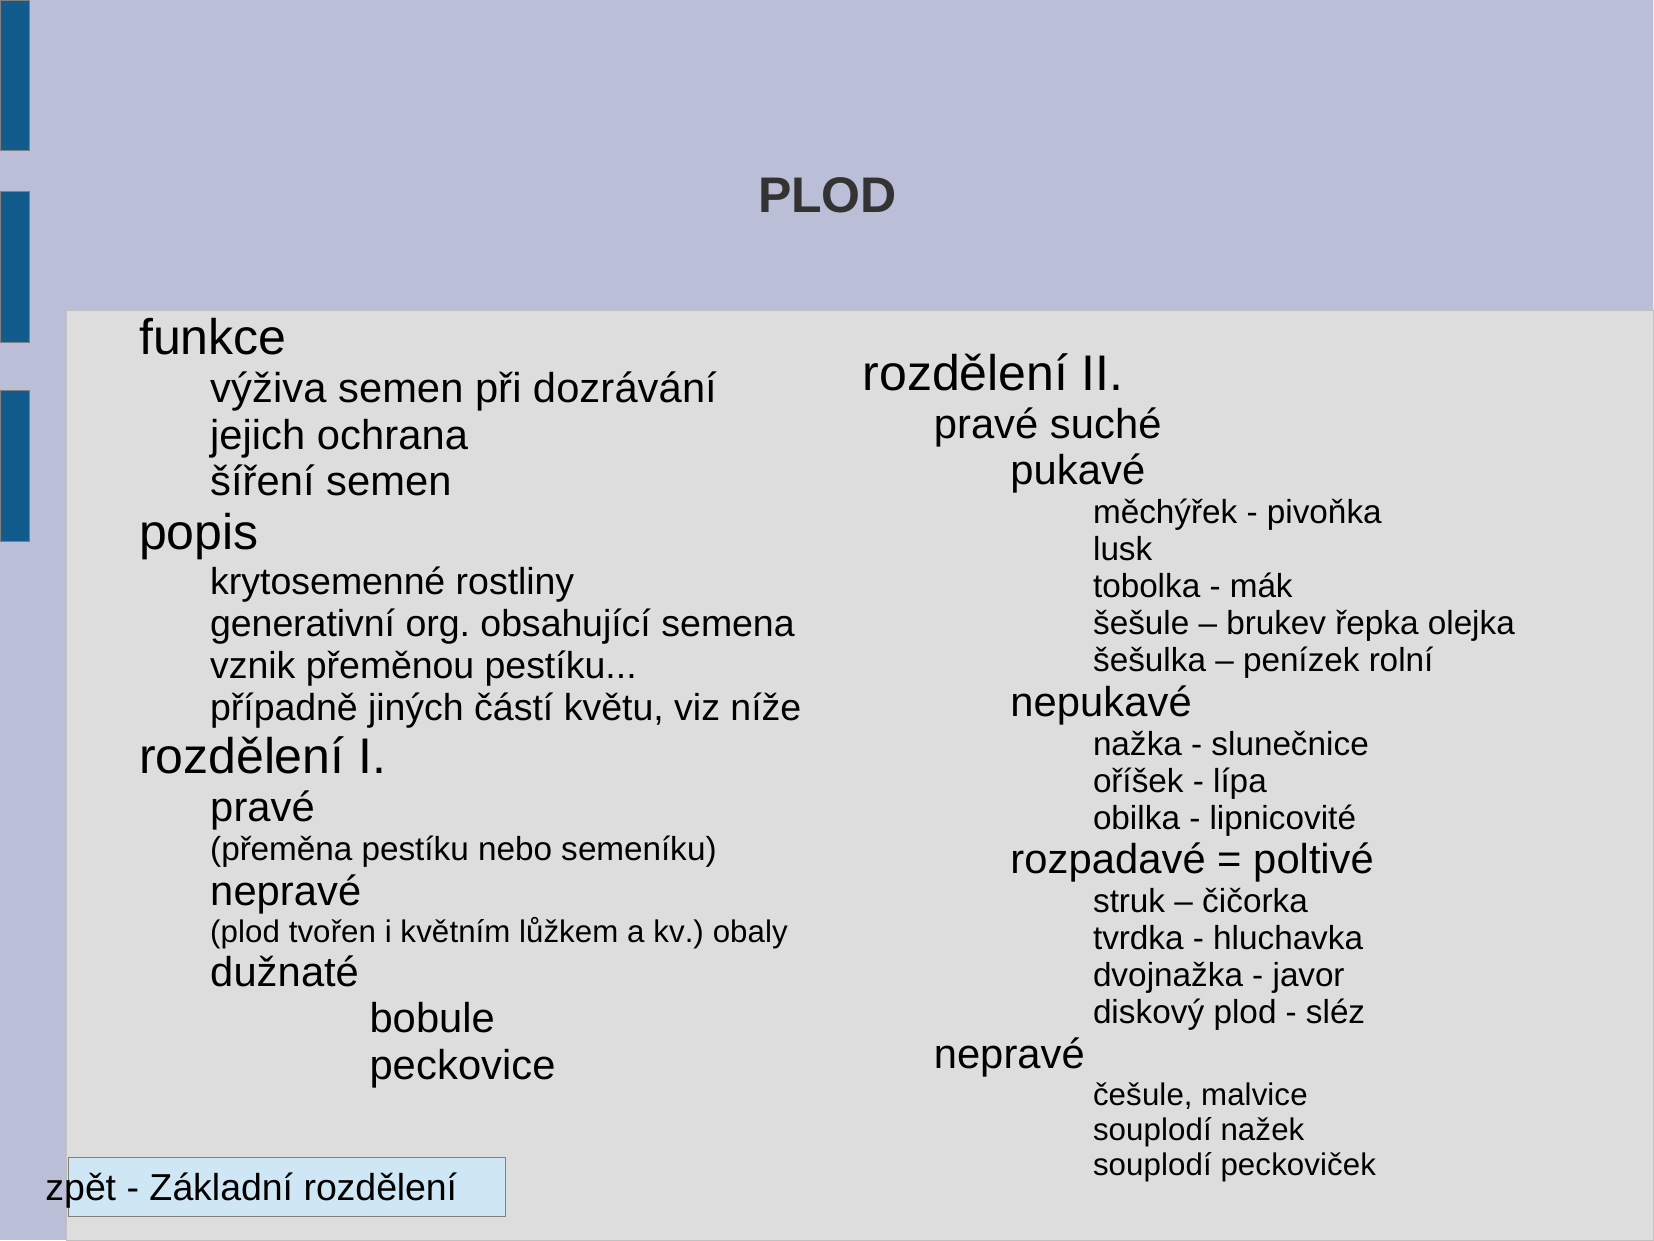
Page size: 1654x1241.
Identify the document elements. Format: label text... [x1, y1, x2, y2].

title PLOD [121, 91, 1534, 299]
text_box zpět - Základní rozdělení [68, 1157, 506, 1217]
list funkce výživa semen při dozrávání jejich ochrana šíření semen popis krytosemenné rostliny generativní org. obsahující semena vznik přeměnou pestíku... případně jiných částí květu, viz níže rozdělení I. pravé (přeměna pestíku nebo semeníku) nepravé (plod tvořen i květním lůžkem a kv.) obaly dužnaté bobule peckovice [121, 309, 811, 1147]
list rozdělení II. pravé suché pukavé měchýřek - pivoňka lusk tobolka - mák šešule – brukev řepka olejka šešulka – penízek rolní nepukavé nažka - slunečnice oříšek - lípa obilka - lipnicovité rozpadavé = poltivé struk – čičorka tvrdka - hluchavka dvojnažka - javor diskový plod - sléz nepravé češule, malvice souplodí nažek souplodí peckoviček [845, 344, 1535, 1224]
